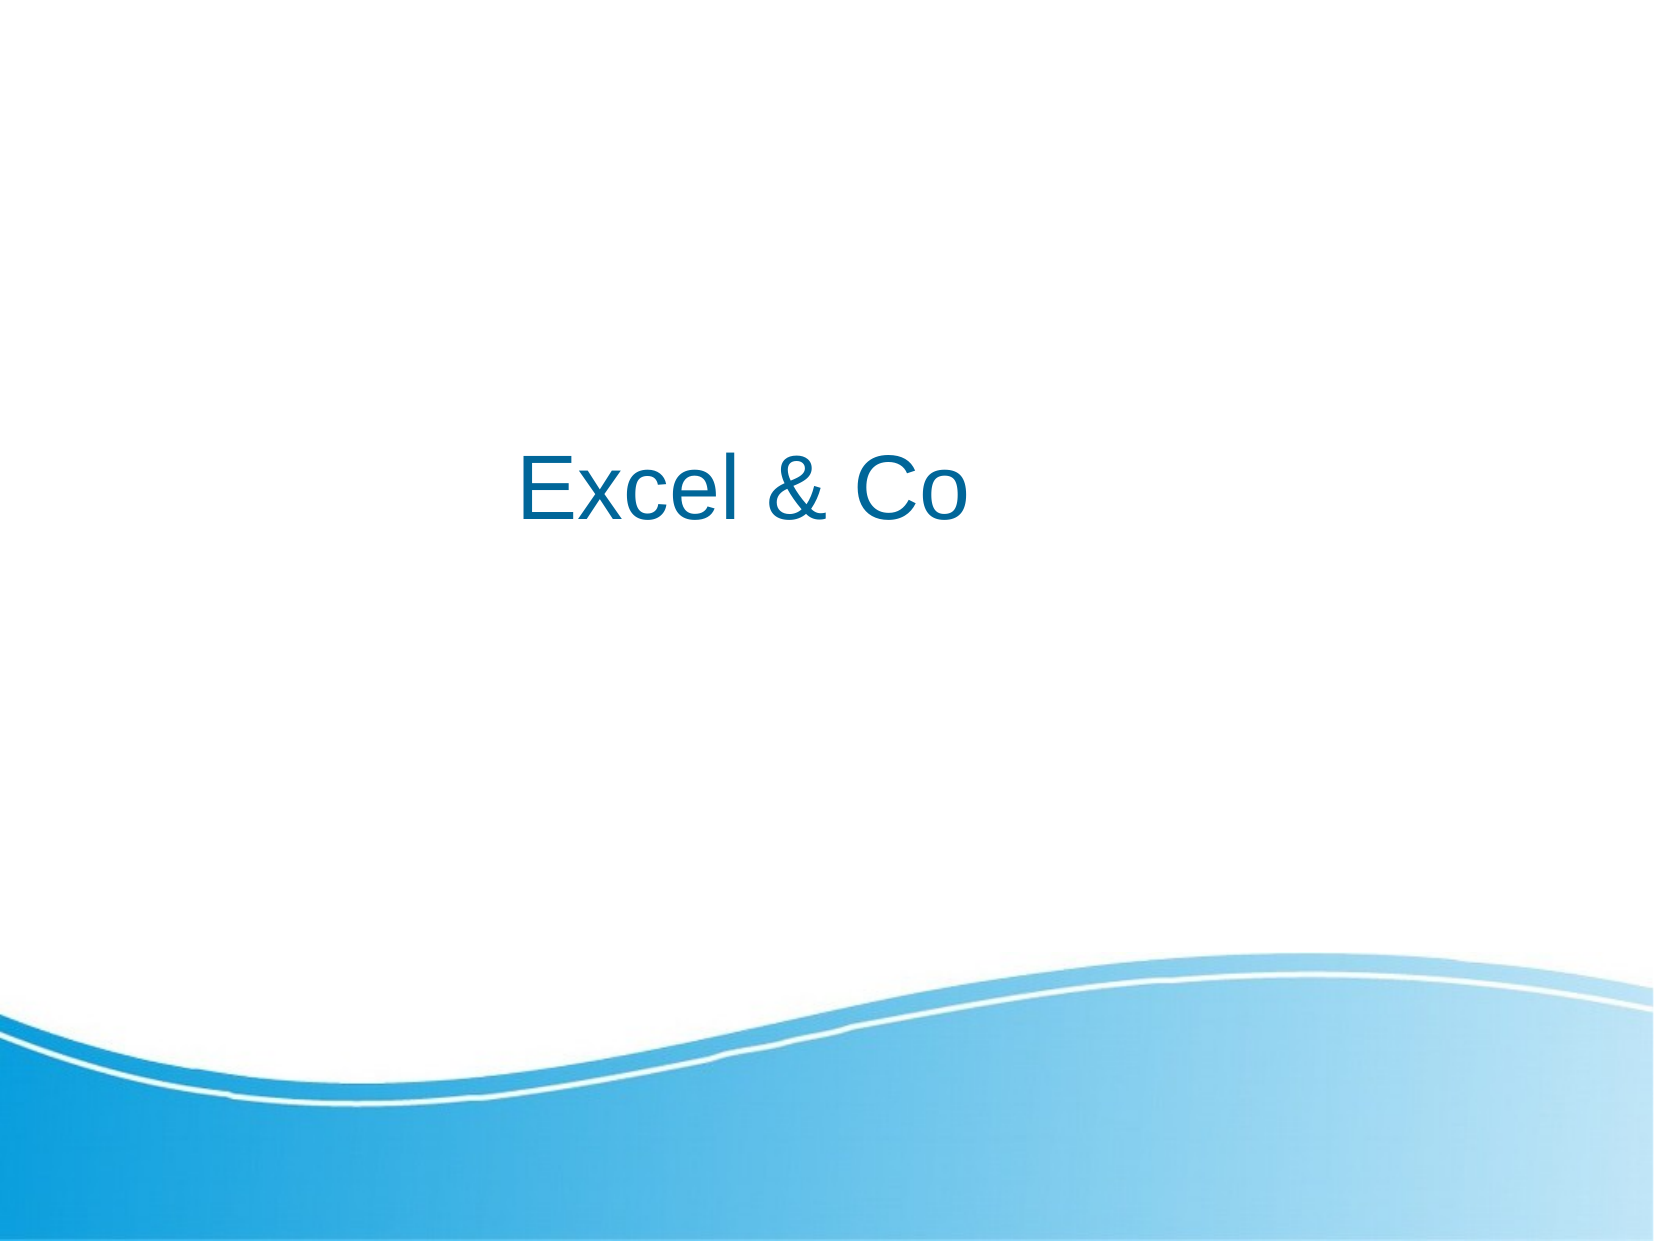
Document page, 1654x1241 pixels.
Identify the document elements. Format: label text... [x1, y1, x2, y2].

picture [0, 952, 1654, 1241]
title Excel & Co [0, 384, 1489, 592]
